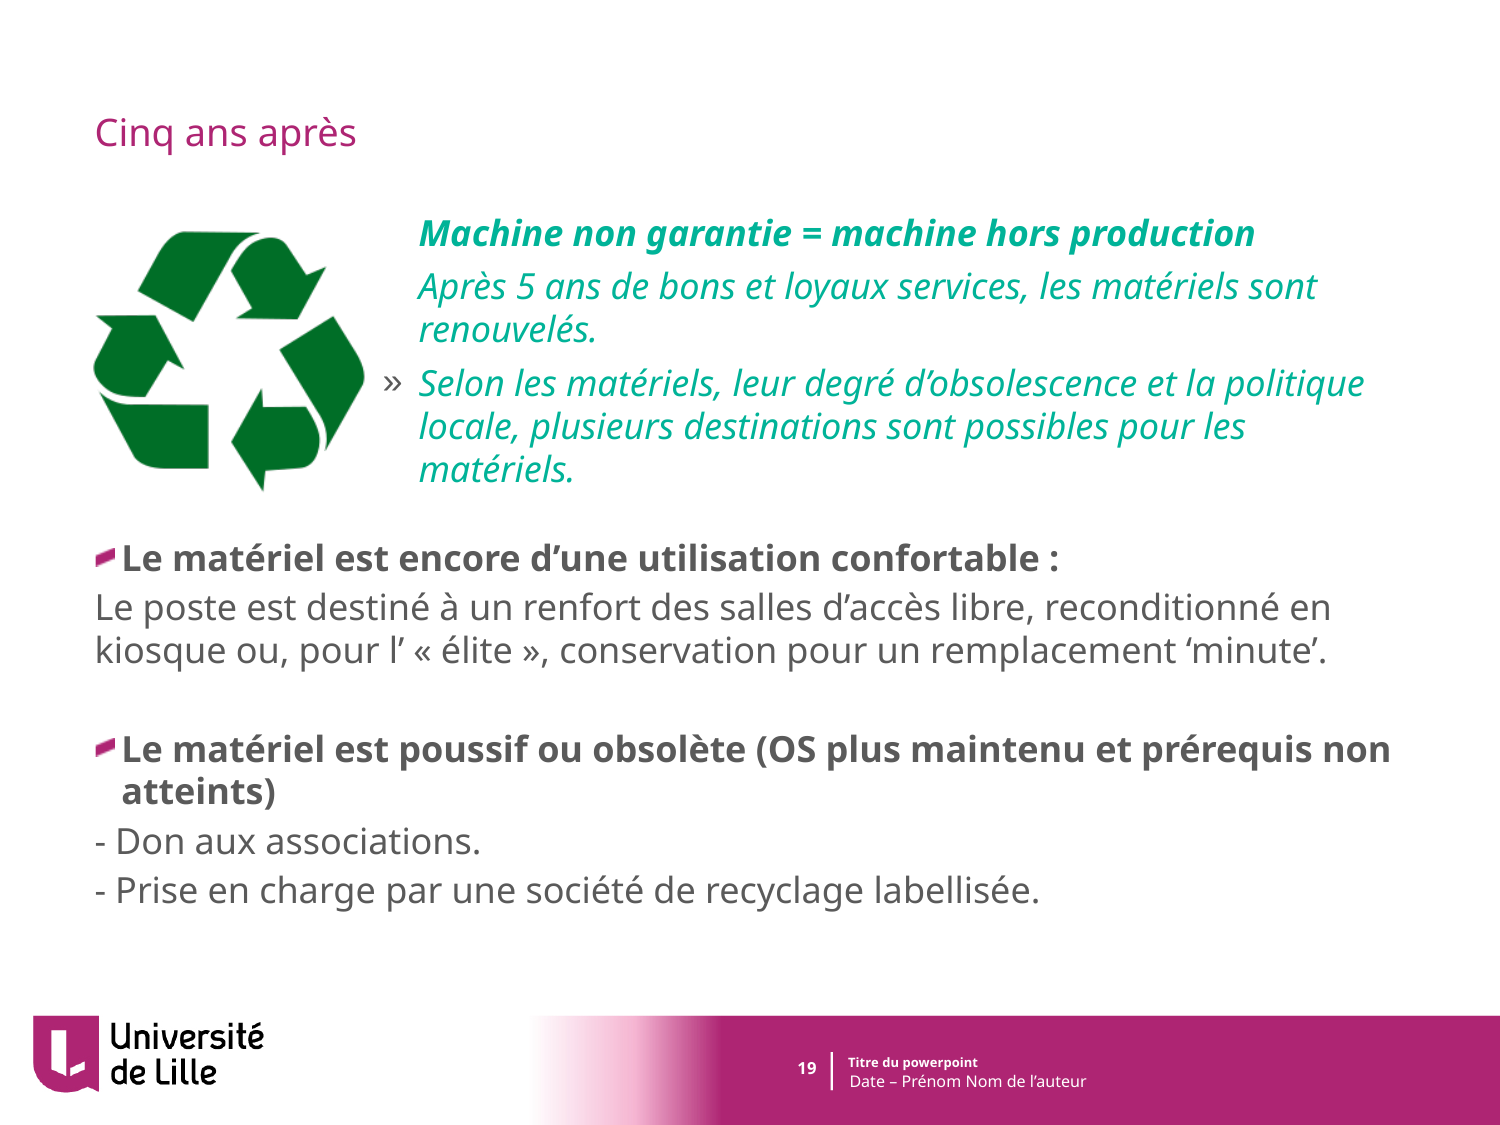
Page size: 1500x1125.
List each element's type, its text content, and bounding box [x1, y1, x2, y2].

picture [0, 0, 1500, 1125]
list Titre du powerpoint [848, 1054, 1500, 1070]
list Date – Prénom Nom de l’auteur [849, 1071, 1496, 1091]
list Cinq ans après Machine non garantie = machine hors production Après 5 ans de bons et loyaux services, les matériels sont renouvelés. Selon les matériels, leur degré d’obsolescence et la politique locale, plusieurs destinations sont possibles pour les matériels. Le matériel est encore d’une utilisation confortable : Le poste est destiné à un renfort des salles d’accès libre, reconditionné en kiosque ou, pour l’ « élite », conservation pour un remplacement ‘minute’. Le matériel est poussif ou obsolète (OS plus maintenu et prérequis non atteints) - Don aux associations. - Prise en charge par une société de recyclage labellisée. [47, 108, 1400, 911]
